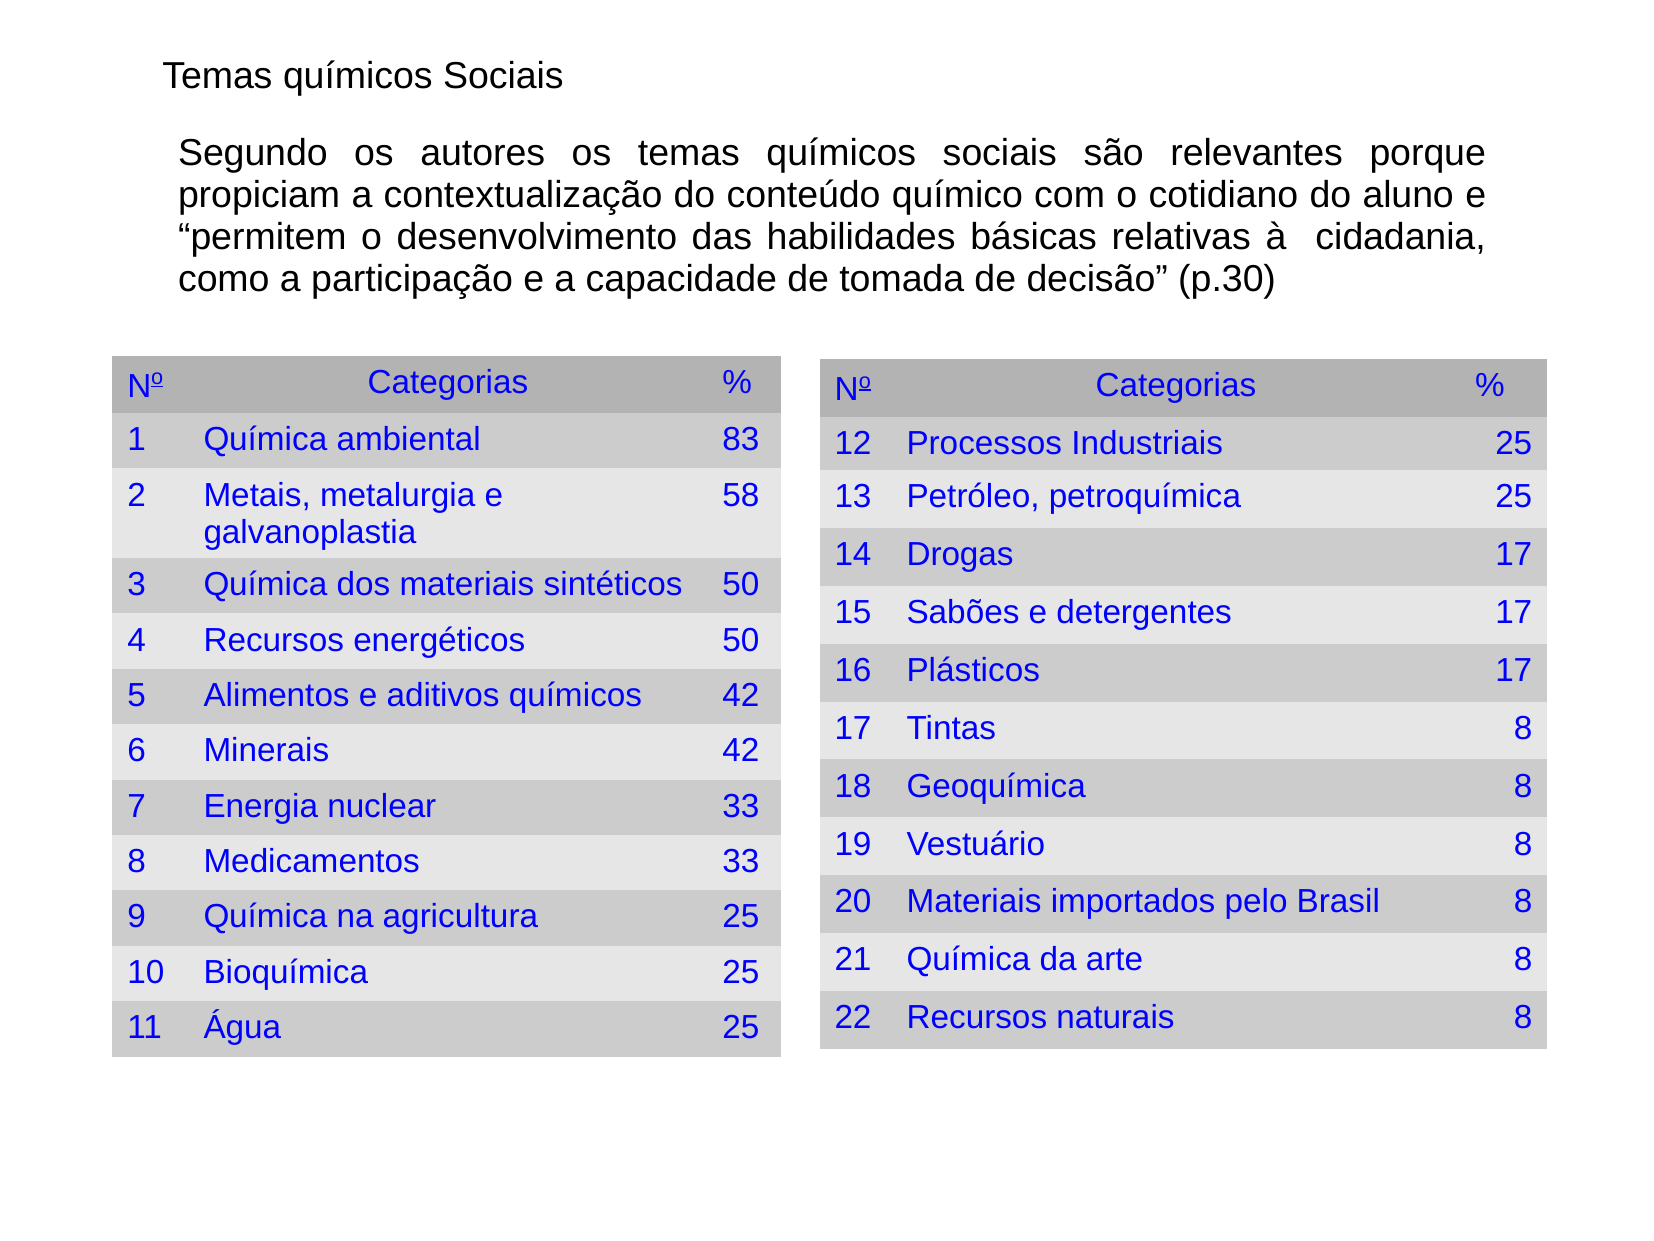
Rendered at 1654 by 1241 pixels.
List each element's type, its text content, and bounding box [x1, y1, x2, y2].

table_cell 8 [1460, 817, 1547, 875]
table_header % [708, 356, 781, 413]
table_cell 3 [112, 558, 189, 613]
table_cell Metais, metalurgia e galvanoplastia [189, 468, 708, 558]
table_cell Plásticos [892, 644, 1460, 702]
table_cell 18 [820, 759, 892, 817]
table_cell Processos Industriais [892, 417, 1460, 470]
table_cell 8 [1460, 875, 1547, 933]
table_cell Química dos materiais sintéticos [189, 558, 708, 613]
table_cell 19 [820, 817, 892, 875]
table_header % [1460, 359, 1547, 417]
table_cell Medicamentos [189, 835, 708, 890]
text_box Segundo os autores os temas químicos sociais são relevantes porque propiciam a contextualização do conteúdo químico com o cotidiano do aluno e “permitem o desenvolvimento das habilidades básicas relativas à cidadania, como a participação e a capacidade de tomada de decisão” (p.30) [163, 124, 1510, 308]
table_cell 25 [708, 1001, 781, 1057]
table_cell 50 [708, 558, 781, 613]
table_cell 8 [1460, 991, 1547, 1049]
table_cell 8 [1460, 759, 1547, 817]
table_cell 58 [708, 468, 781, 558]
table_cell 83 [708, 413, 781, 468]
table_cell Recursos naturais [892, 991, 1460, 1049]
table_cell Química na agricultura [189, 890, 708, 946]
table_cell Petróleo, petroquímica [892, 470, 1460, 528]
table_cell Sabões e detergentes [892, 586, 1460, 644]
table_cell Materiais importados pelo Brasil [892, 875, 1460, 933]
table_cell Geoquímica [892, 759, 1460, 817]
text_box Temas químicos Sociais [147, 47, 579, 105]
table_cell Recursos energéticos [189, 613, 708, 669]
table_cell 2 [112, 468, 189, 558]
table_cell 42 [708, 724, 781, 780]
table_cell 12 [820, 417, 892, 470]
table_cell 10 [112, 946, 189, 1001]
table_header Categorias [892, 359, 1460, 417]
table_cell 42 [708, 669, 781, 724]
table_cell 4 [112, 613, 189, 669]
table_cell 17 [1460, 586, 1547, 644]
table_cell 8 [112, 835, 189, 890]
table_header No [112, 356, 189, 413]
table_cell Alimentos e aditivos químicos [189, 669, 708, 724]
table_cell 15 [820, 586, 892, 644]
table_cell 25 [708, 946, 781, 1001]
table_cell 33 [708, 835, 781, 890]
table_cell 17 [1460, 644, 1547, 702]
table_cell 6 [112, 724, 189, 780]
table_cell 13 [820, 470, 892, 528]
table_cell 16 [820, 644, 892, 702]
table_cell 8 [1460, 702, 1547, 759]
table_cell Vestuário [892, 817, 1460, 875]
table_cell 1 [112, 413, 189, 468]
table_cell 25 [1460, 417, 1547, 470]
table_cell Química da arte [892, 933, 1460, 991]
table_cell 22 [820, 991, 892, 1049]
table_cell Energia nuclear [189, 780, 708, 835]
table_cell 33 [708, 780, 781, 835]
table_cell Bioquímica [189, 946, 708, 1001]
table_cell 25 [1460, 470, 1547, 528]
table_cell Água [189, 1001, 708, 1057]
table_cell 9 [112, 890, 189, 946]
table_cell 17 [820, 702, 892, 759]
table_cell Drogas [892, 528, 1460, 586]
table_header No [820, 359, 892, 417]
table_cell Química ambiental [189, 413, 708, 468]
table_cell 25 [708, 890, 781, 946]
table_cell 17 [1460, 528, 1547, 586]
table_cell 14 [820, 528, 892, 586]
table_cell 8 [1460, 933, 1547, 991]
table_cell 5 [112, 669, 189, 724]
table_cell 50 [708, 613, 781, 669]
table_cell Tintas [892, 702, 1460, 759]
table_cell Minerais [189, 724, 708, 780]
table_cell 7 [112, 780, 189, 835]
table_cell 21 [820, 933, 892, 991]
table_header Categorias [189, 356, 708, 413]
table_cell 20 [820, 875, 892, 933]
table_cell 11 [112, 1001, 189, 1057]
